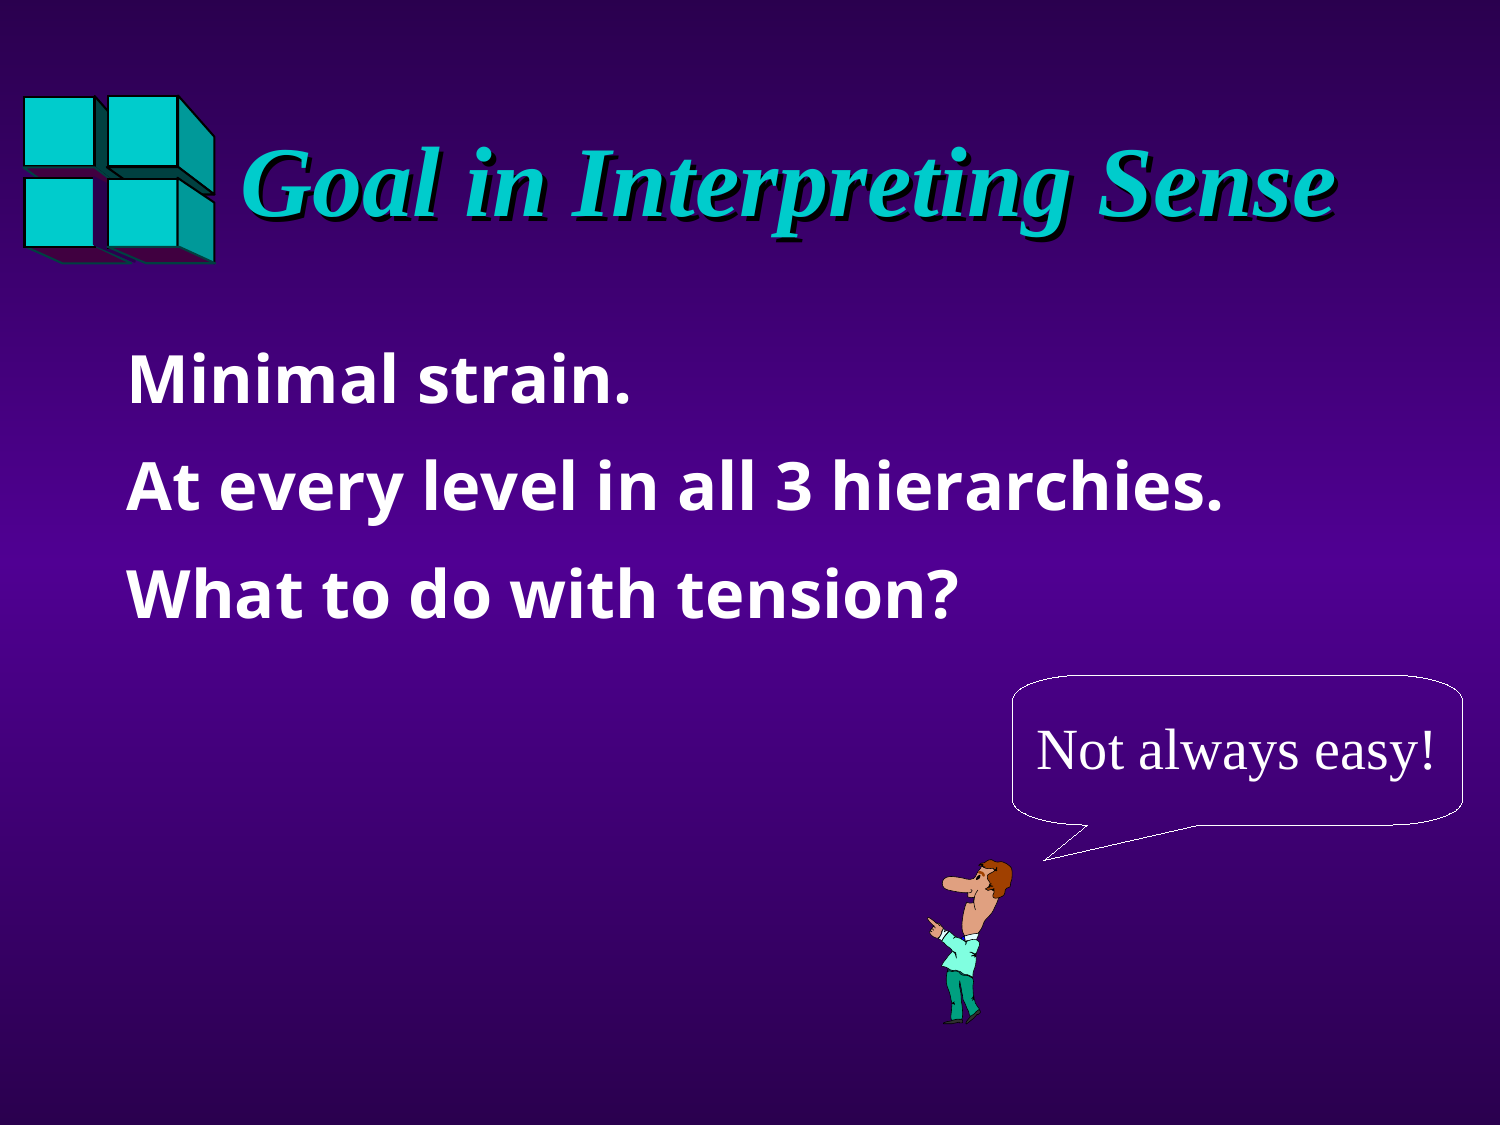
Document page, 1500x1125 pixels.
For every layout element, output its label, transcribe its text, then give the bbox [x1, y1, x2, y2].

title Goal in Interpreting Sense [224, 78, 1388, 288]
chart [926, 859, 1014, 1025]
list Minimal strain. At every level in all 3 hierarchies. What to do with tension? [112, 324, 1388, 1001]
text_box Not always easy! [1012, 675, 1463, 861]
